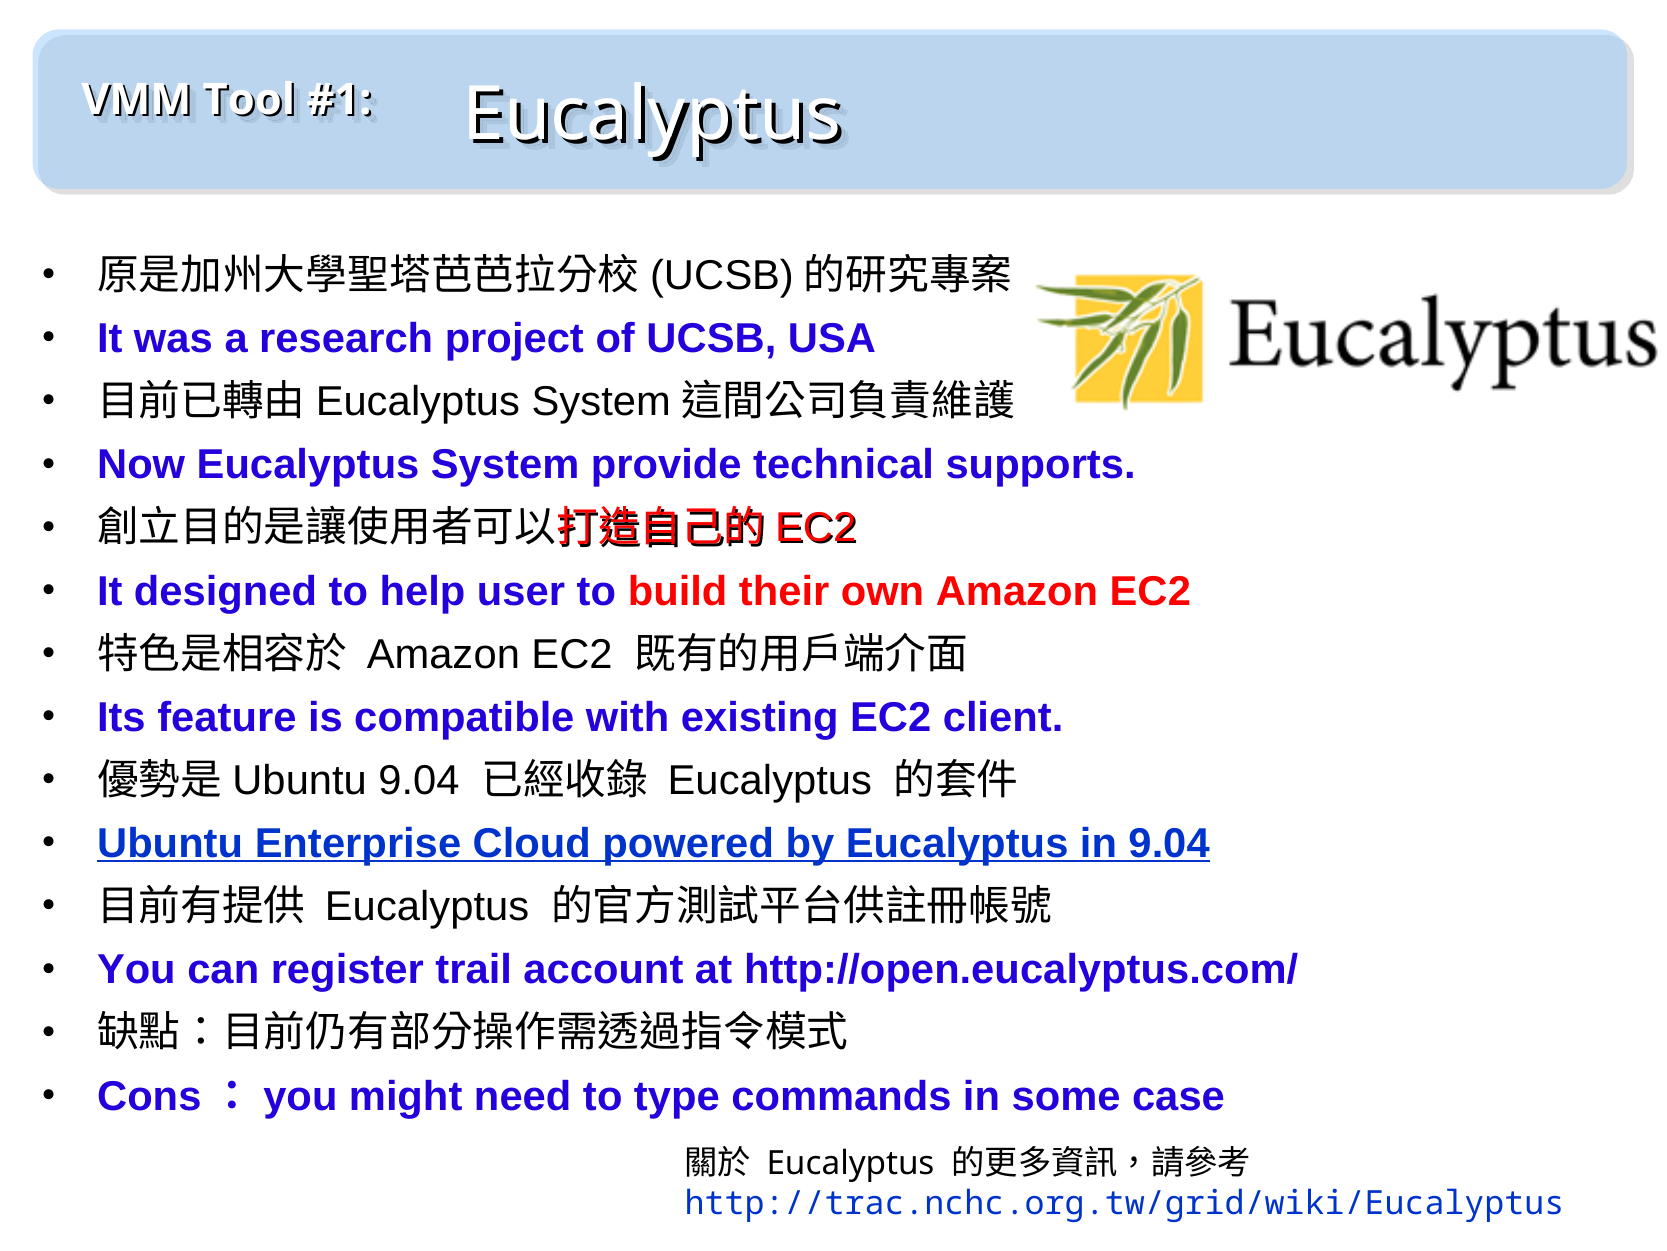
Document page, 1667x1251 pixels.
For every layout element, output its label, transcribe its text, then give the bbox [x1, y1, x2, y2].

picture [1607, 273, 1660, 414]
text_box VMM Tool #1: Eucalyptus [32, 29, 1628, 189]
text_box 原是加州大學聖塔芭芭拉分校(UCSB)的研究專案 It was a research project of UCSB, USA 目前已轉由Eucalyptus System這間公司負責維護 Now Eucalyptus System provide technical supports. 創立目的是讓使用者可以打造自己的EC2 It designed to help user to build their own Amazon EC2 特色是相容於 Amazon EC2 既有的用戶端介面 Its feature is compatible with existing EC2 client. 優勢是Ubuntu 9.04 已經收錄 Eucalyptus 的套件 Ubuntu Enterprise Cloud powered by Eucalyptus in 9.04 目前有提供 Eucalyptus 的官方測試平台供註冊帳號 You can register trail account at http://open.eucalyptus.com/ 缺點：目前仍有部分操作需透過指令模式 Cons：you might need to type commands in some case [41, 248, 1607, 1071]
text_box 關於 Eucalyptus 的更多資訊，請參考 http://trac.nchc.org.tw/grid/wiki/Eucalyptus [664, 1127, 1642, 1235]
